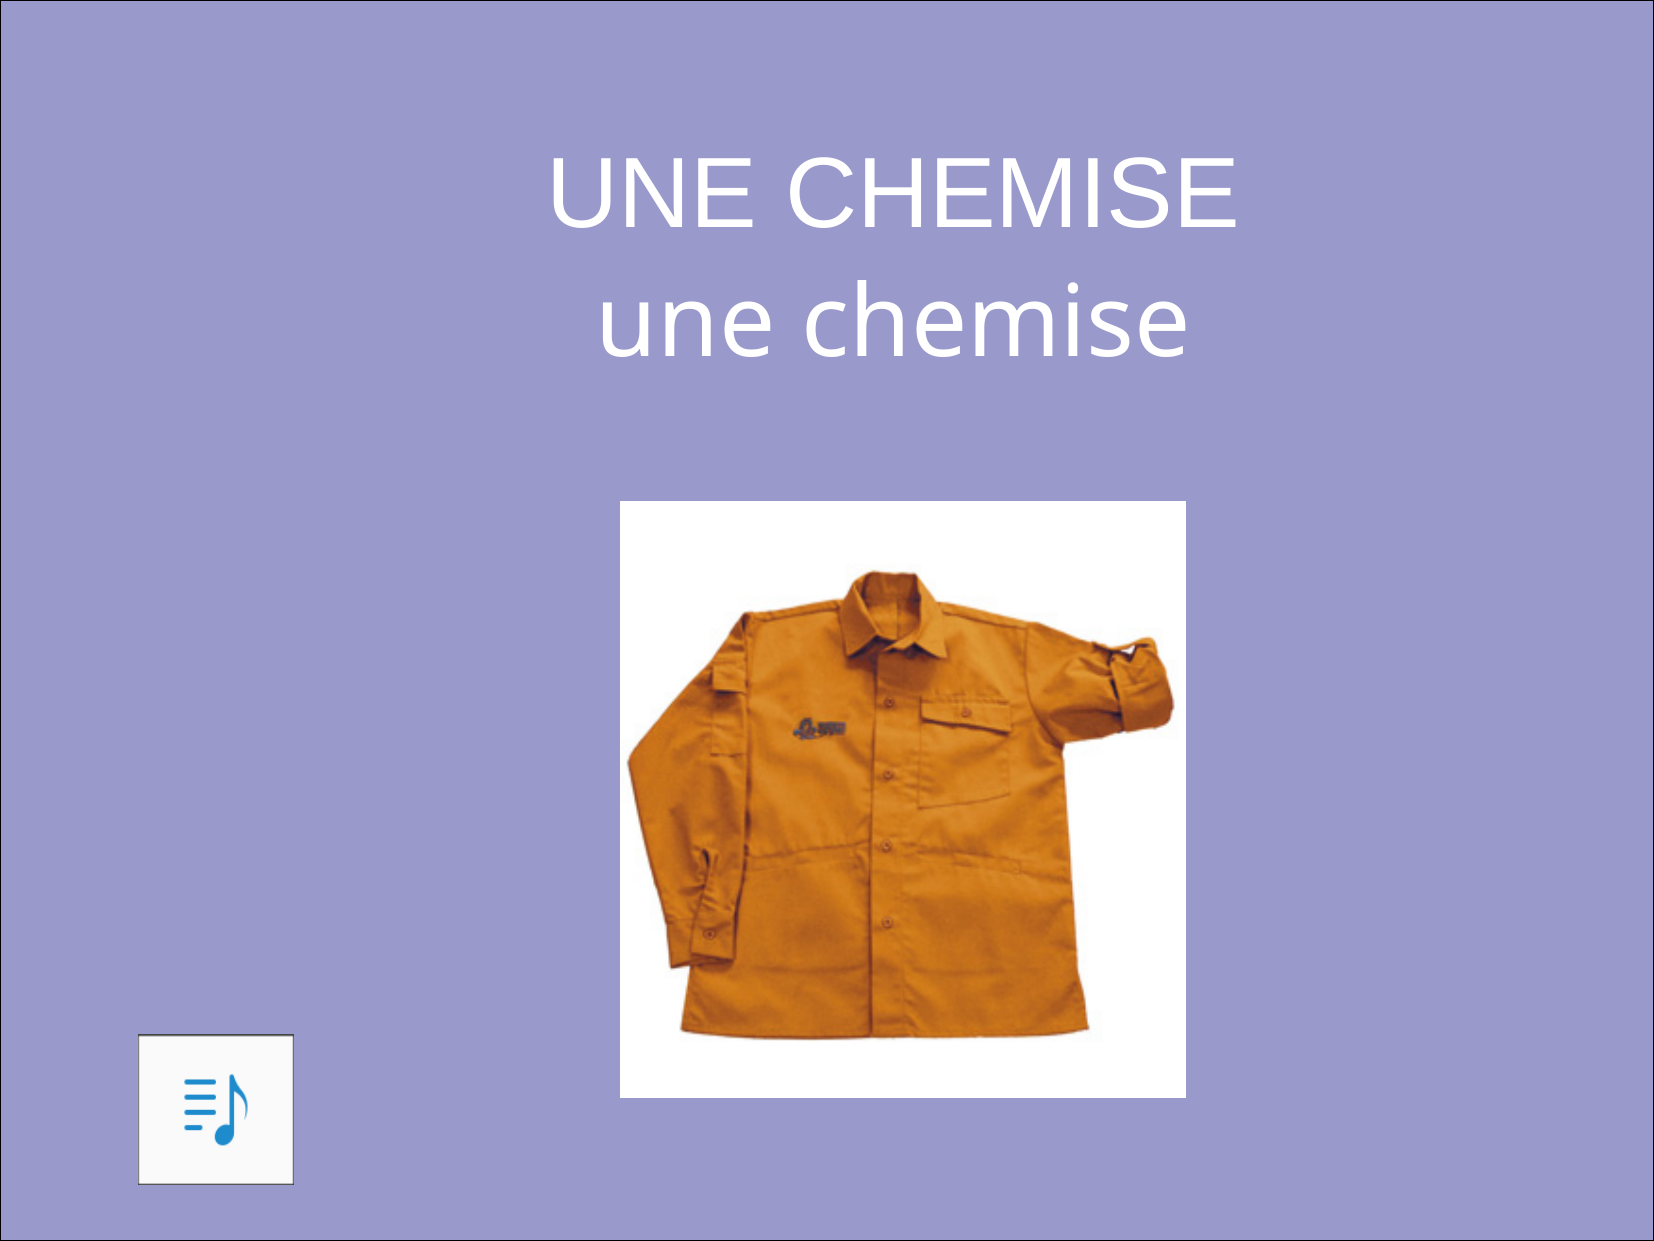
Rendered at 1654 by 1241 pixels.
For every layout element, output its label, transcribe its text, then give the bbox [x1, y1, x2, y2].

text_box [0, 0, 1654, 1241]
text_box UNE CHEMISE une chemise [531, 129, 1256, 432]
picture [620, 501, 1186, 1098]
